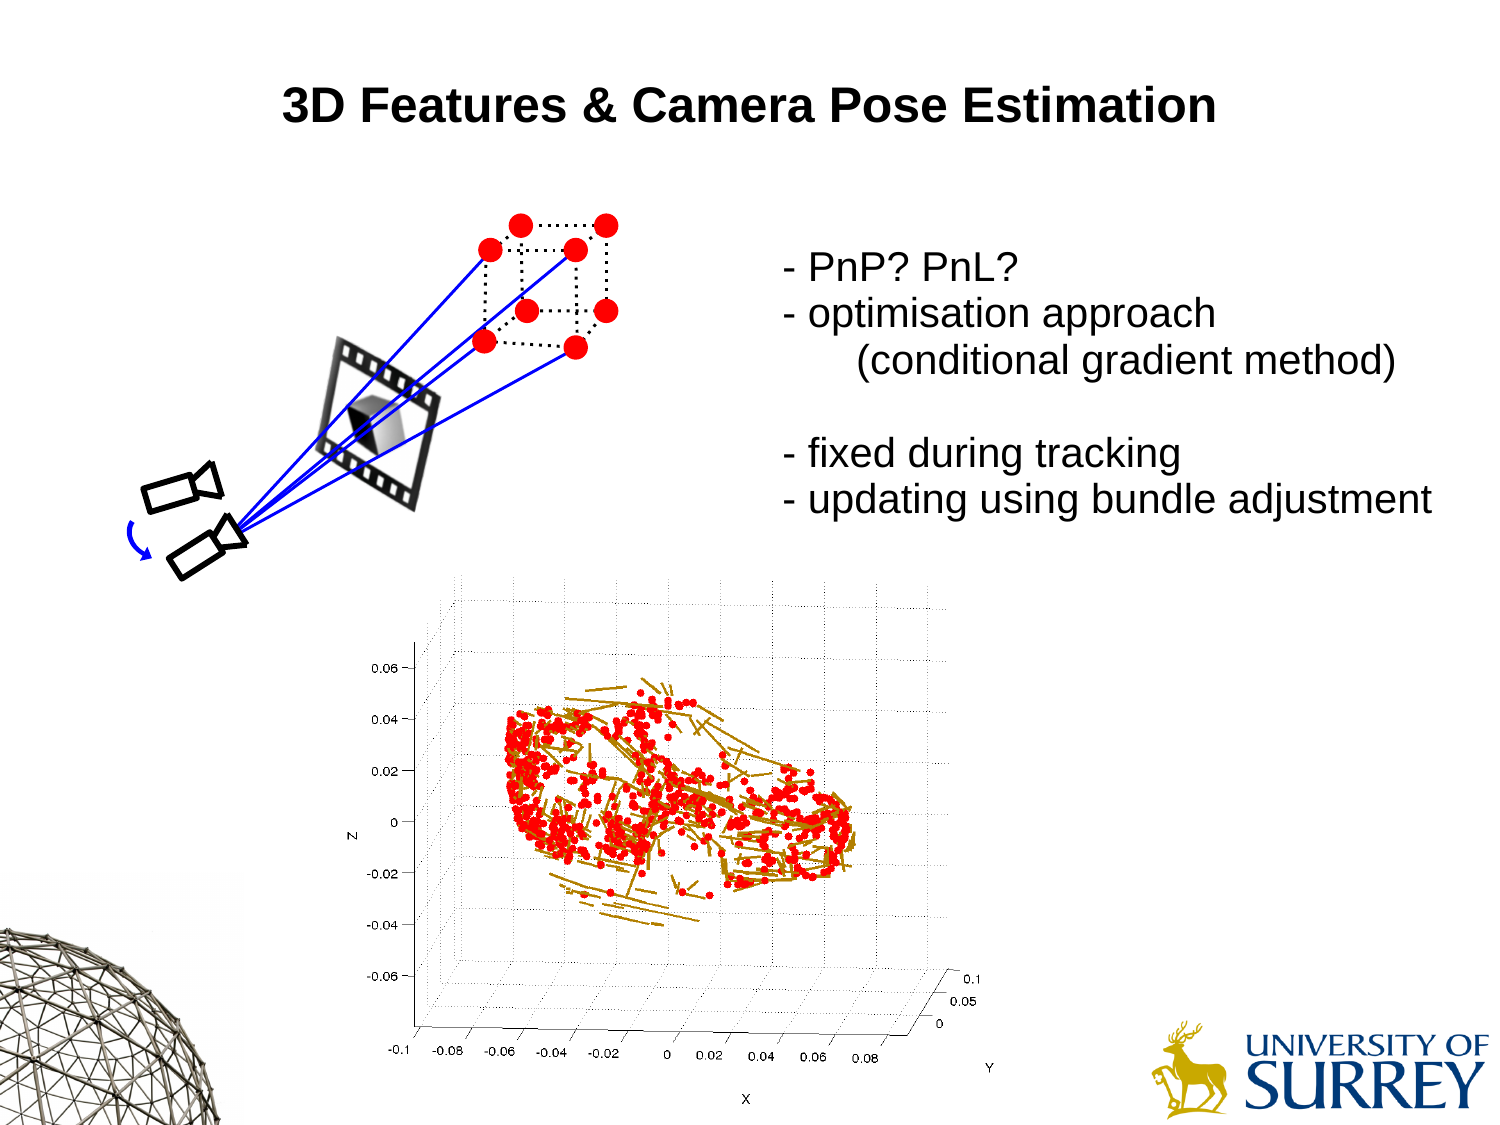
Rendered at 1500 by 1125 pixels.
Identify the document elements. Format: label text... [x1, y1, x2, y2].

text_box [218, 521, 240, 544]
text_box [563, 237, 588, 263]
text_box [478, 237, 503, 263]
title 3D Features & Camera Pose Estimation [0, 65, 1500, 148]
picture [295, 353, 435, 479]
text_box [508, 213, 534, 238]
picture [327, 426, 440, 513]
picture [330, 365, 447, 457]
text_box [126, 520, 152, 561]
text_box [593, 213, 619, 238]
text_box [196, 469, 217, 492]
picture [283, 531, 1052, 1108]
picture [0, 872, 244, 1125]
picture [303, 335, 394, 451]
text_box - PnP? PnL? - optimisation approach (conditional gradient method) - fixed during tracking - updating using bundle adjustment [767, 236, 1465, 530]
text_box [472, 329, 497, 354]
picture [306, 369, 456, 486]
text_box [593, 298, 619, 324]
text_box [514, 298, 540, 324]
picture [1151, 1019, 1489, 1120]
text_box [563, 335, 588, 360]
